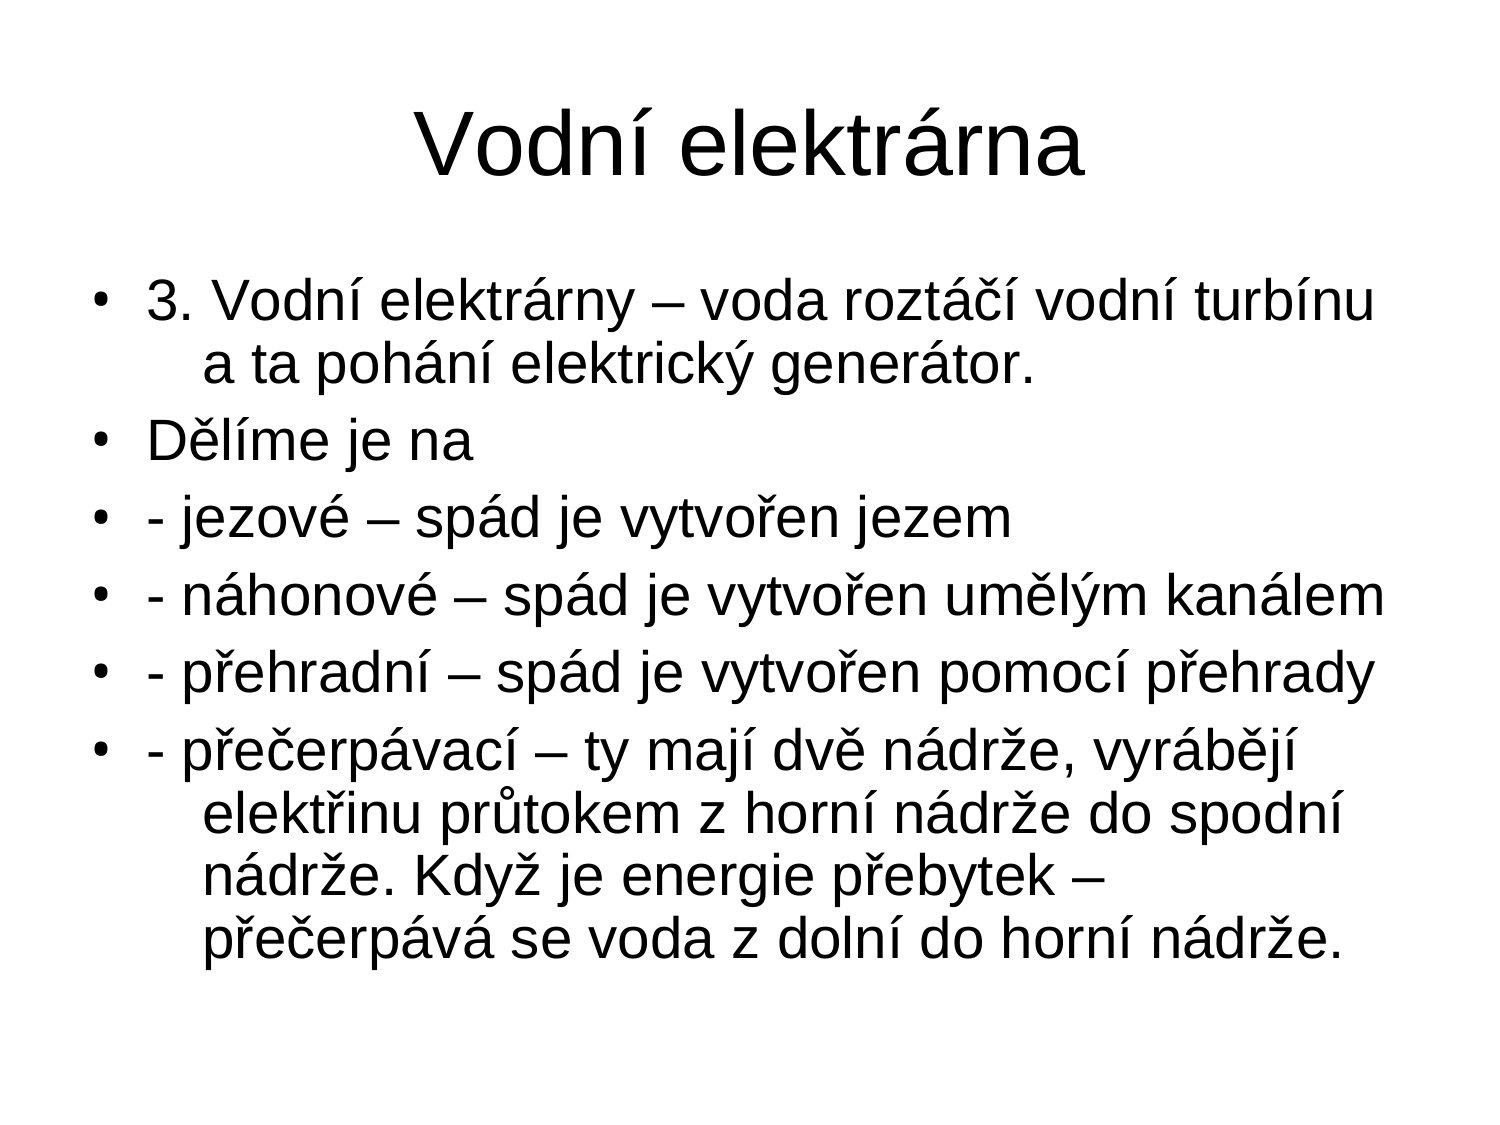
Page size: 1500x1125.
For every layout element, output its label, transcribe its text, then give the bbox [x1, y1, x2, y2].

list 3. Vodní elektrárny – voda roztáčí vodní turbínu a ta pohání elektrický generátor. Dělíme je na - jezové – spád je vytvořen jezem - náhonové – spád je vytvořen umělým kanálem - přehradní – spád je vytvořen pomocí přehrady - přečerpávací – ty mají dvě nádrže, vyrábějí elektřinu průtokem z horní nádrže do spodní nádrže. Když je energie přebytek – přečerpává se voda z dolní do horní nádrže. [75, 262, 1426, 1005]
title Vodní elektrárna [75, 45, 1426, 233]
